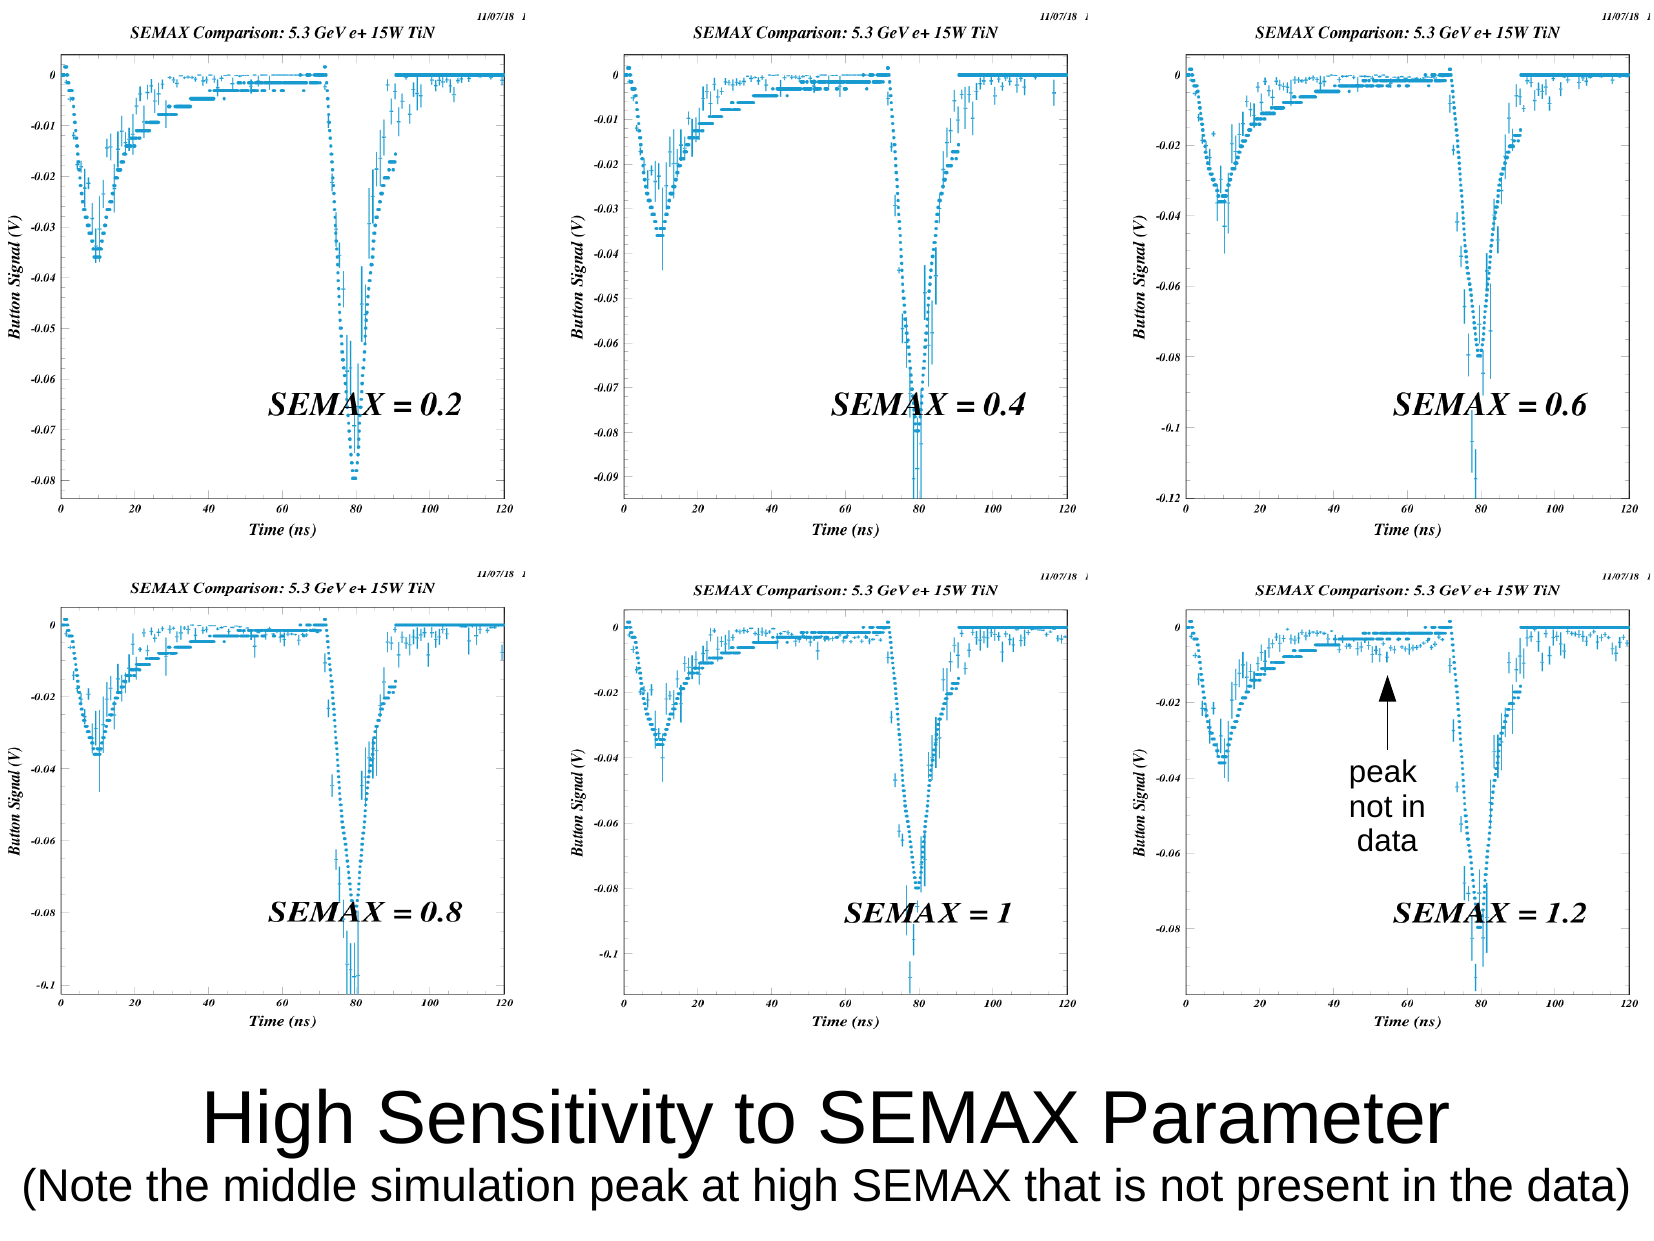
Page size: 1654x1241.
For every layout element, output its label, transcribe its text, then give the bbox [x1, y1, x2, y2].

picture [562, 0, 1088, 1051]
picture [0, 0, 526, 1051]
title High Sensitivity to SEMAX Parameter (Note the middle simulation peak at high SEMAX that is not present in the data) [0, 1059, 1654, 1228]
picture [1125, 0, 1651, 1051]
